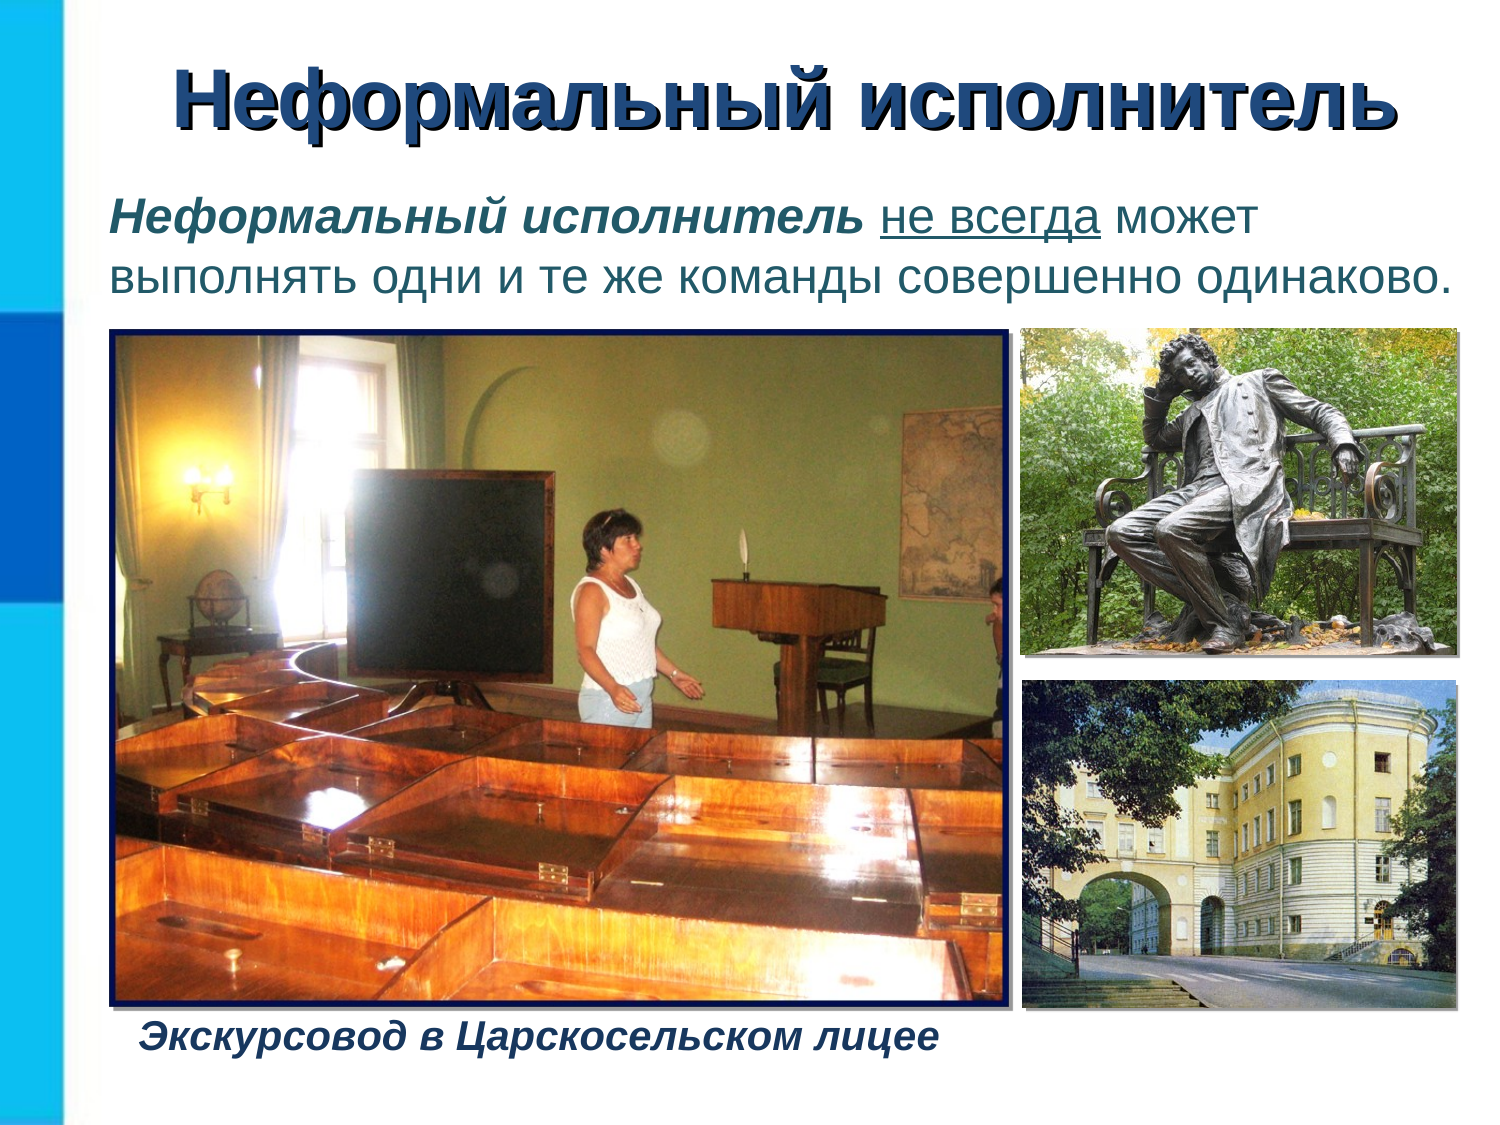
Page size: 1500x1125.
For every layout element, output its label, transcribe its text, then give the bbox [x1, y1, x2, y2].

list Неформальный исполнитель не всегда может выполнять одни и те же команды совершенно одинаково. [93, 175, 1477, 320]
picture [0, 0, 1500, 1125]
title Неформальный исполнитель [117, 0, 1454, 175]
text_box Экскурсовод в Царскосельском лицее [117, 1012, 962, 1067]
